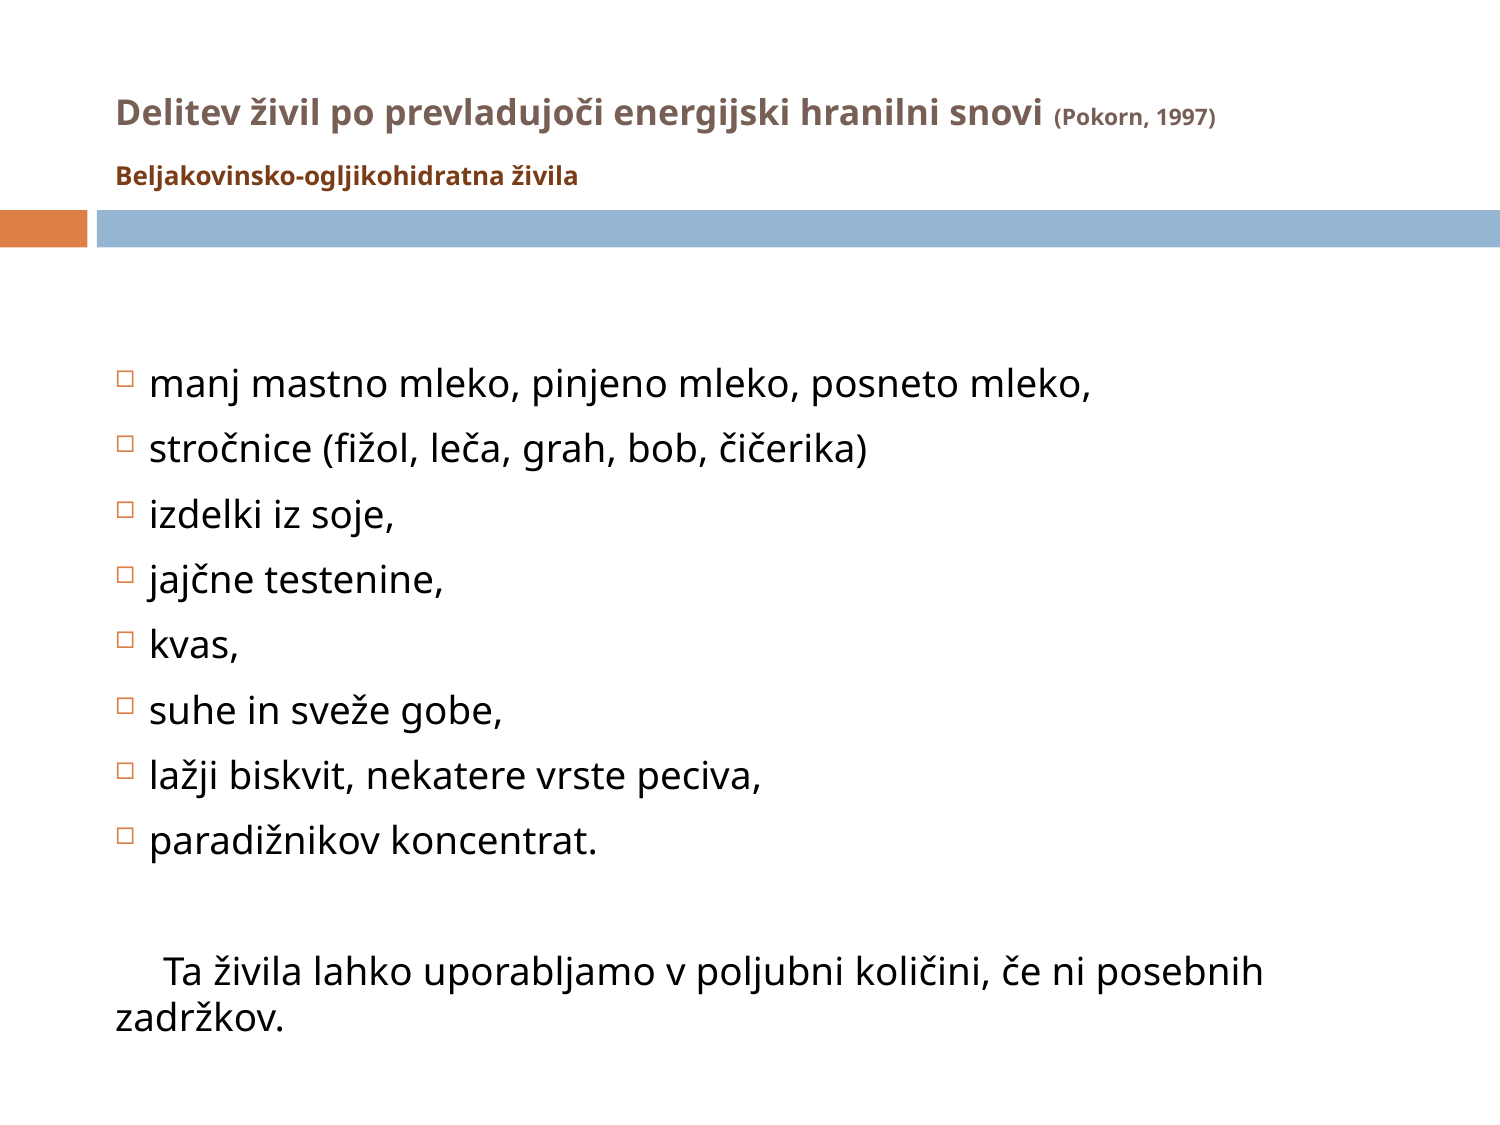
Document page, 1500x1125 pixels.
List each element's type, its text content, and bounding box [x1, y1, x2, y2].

title Delitev živil po prevladujoči energijski hranilni snovi (Pokorn, 1997) Beljakovinsko-ogljikohidratna živila [100, 37, 1438, 200]
list manj mastno mleko, pinjeno mleko, posneto mleko, stročnice (fižol, leča, grah, bob, čičerika) izdelki iz soje, jajčne testenine, kvas, suhe in sveže gobe, lažji biskvit, nekatere vrste peciva, paradižnikov koncentrat. Ta živila lahko uporabljamo v poljubni količini, če ni posebnih zadržkov. [100, 351, 1438, 1055]
